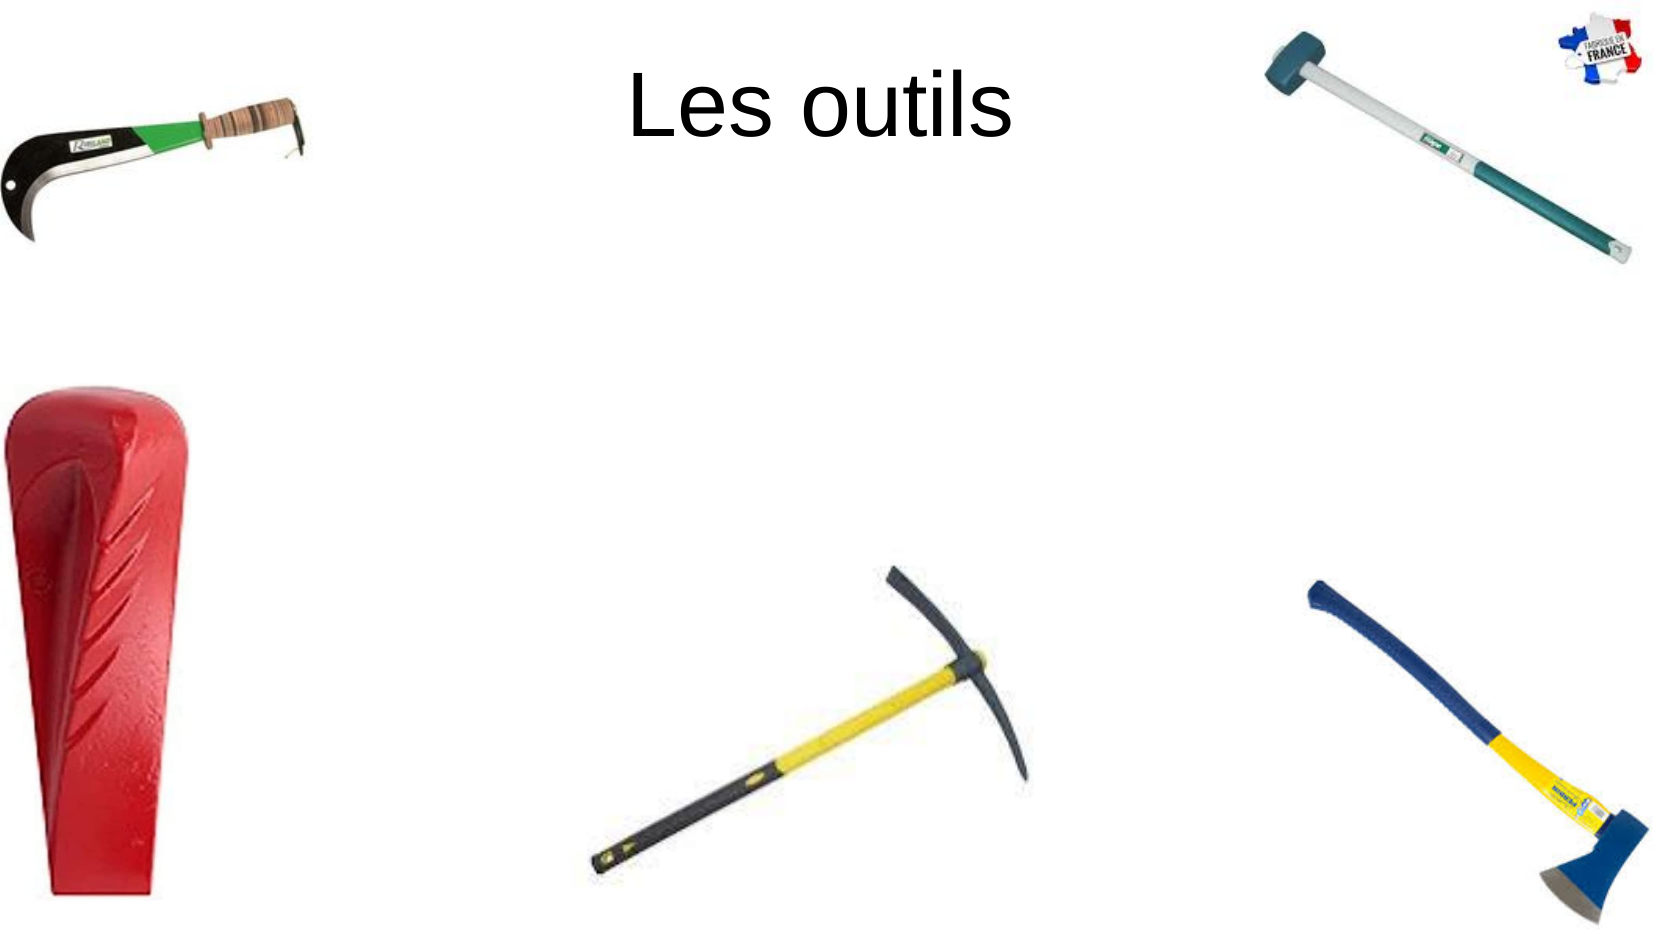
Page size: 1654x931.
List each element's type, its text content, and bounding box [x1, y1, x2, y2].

picture [1240, 0, 1654, 294]
picture [1302, 578, 1654, 931]
picture [0, 383, 192, 901]
picture [0, 12, 313, 325]
title Les outils [313, 21, 1240, 178]
picture [499, 531, 1123, 930]
